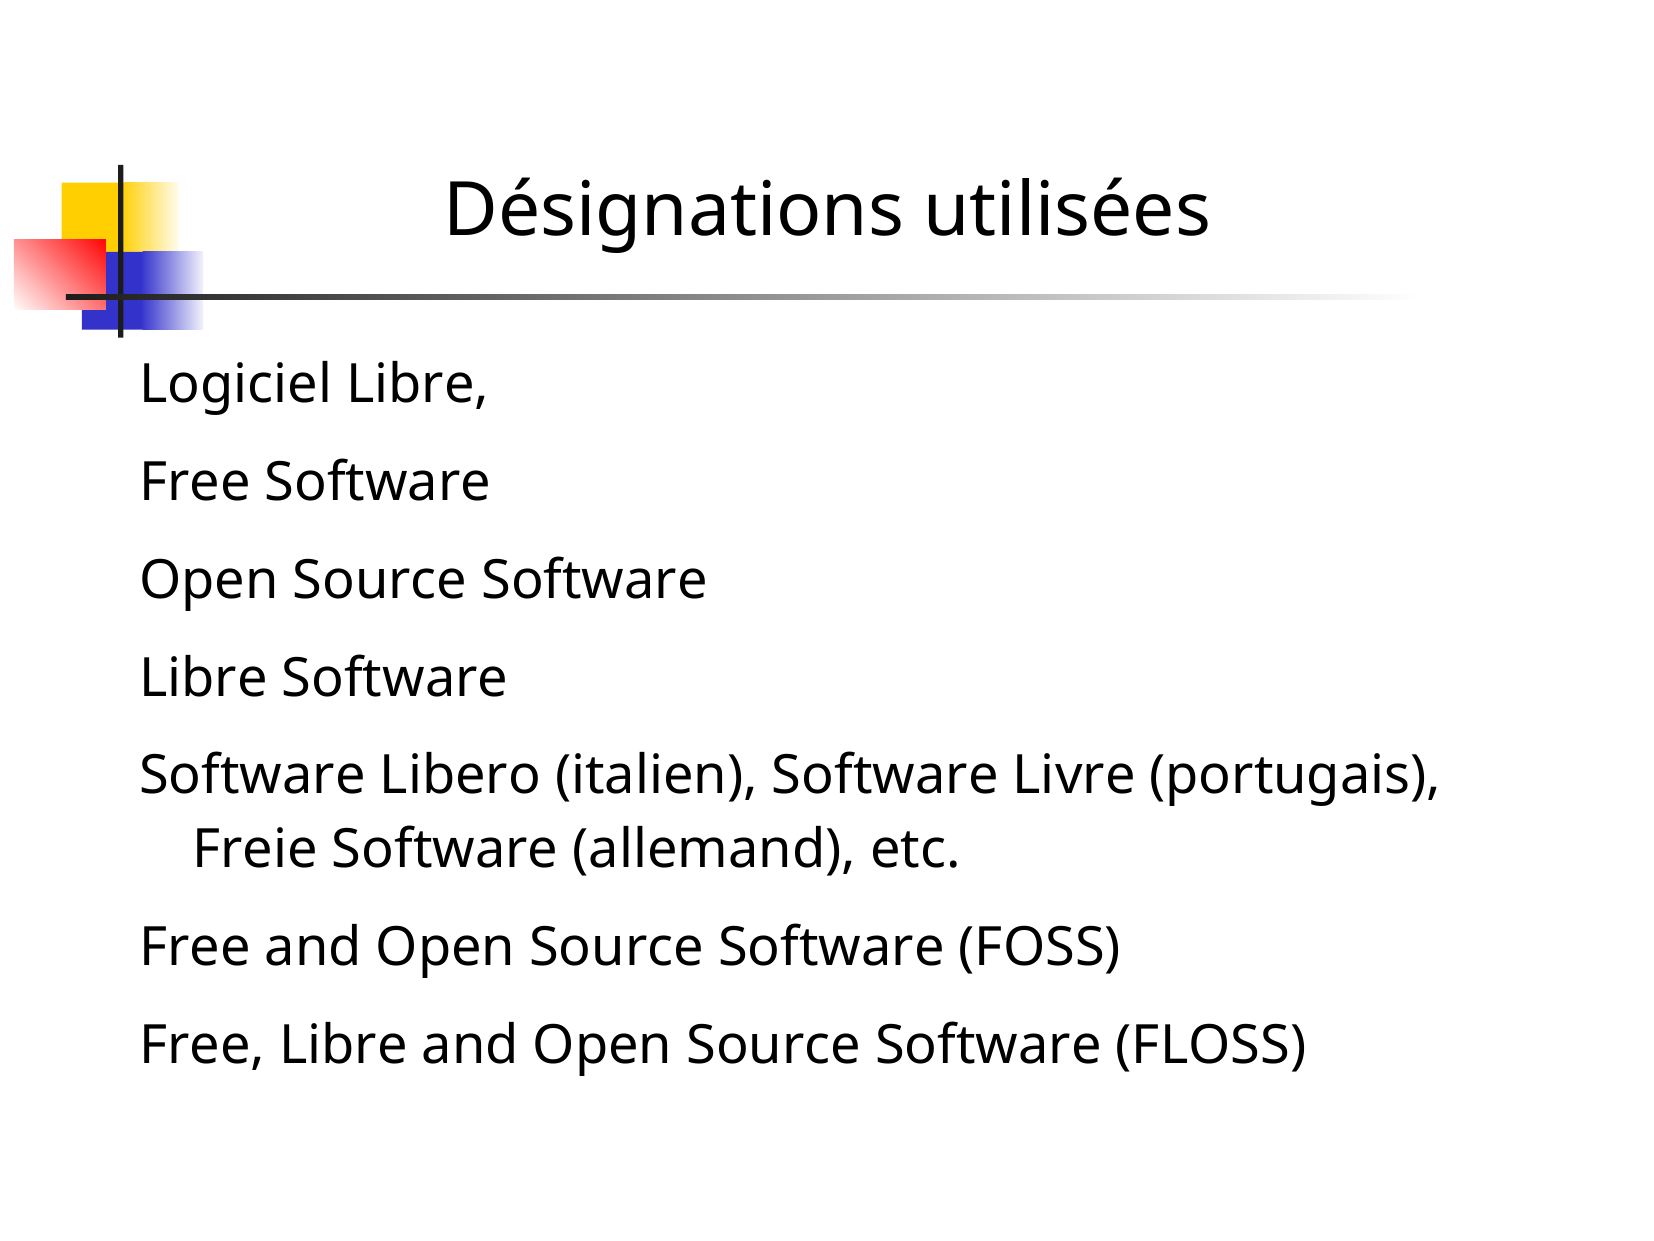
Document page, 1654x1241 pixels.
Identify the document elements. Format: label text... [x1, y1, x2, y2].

list Logiciel Libre, Free Software Open Source Software Libre Software Software Libero (italien), Software Livre (portugais), Freie Software (allemand), etc. Free and Open Source Software (FOSS) Free, Libre and Open Source Software (FLOSS) [121, 344, 1534, 1112]
title Désignations utilisées [121, 110, 1534, 303]
